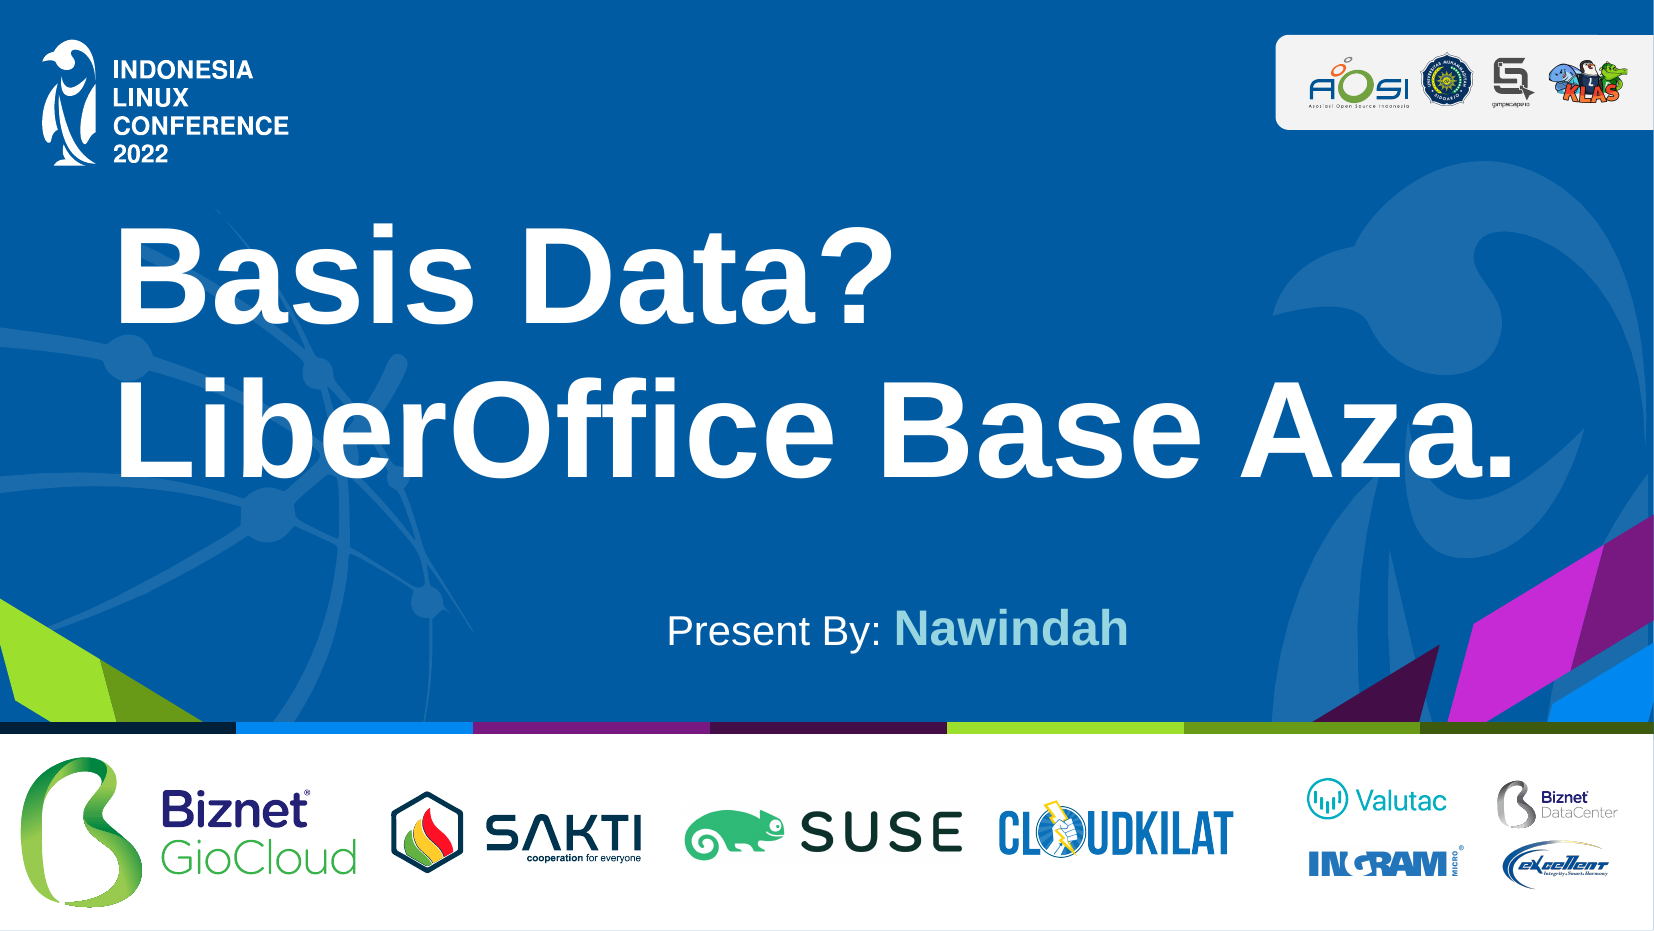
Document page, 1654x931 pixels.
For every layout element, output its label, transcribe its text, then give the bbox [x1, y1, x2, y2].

title Basis Data? LiberOffice Base Aza. [112, 150, 1538, 709]
picture [626, 855, 634, 862]
picture [601, 855, 616, 859]
picture [682, 799, 965, 865]
picture [1420, 52, 1474, 106]
picture [999, 800, 1234, 858]
picture [1548, 60, 1628, 103]
picture [1309, 845, 1465, 877]
picture [1496, 840, 1620, 890]
